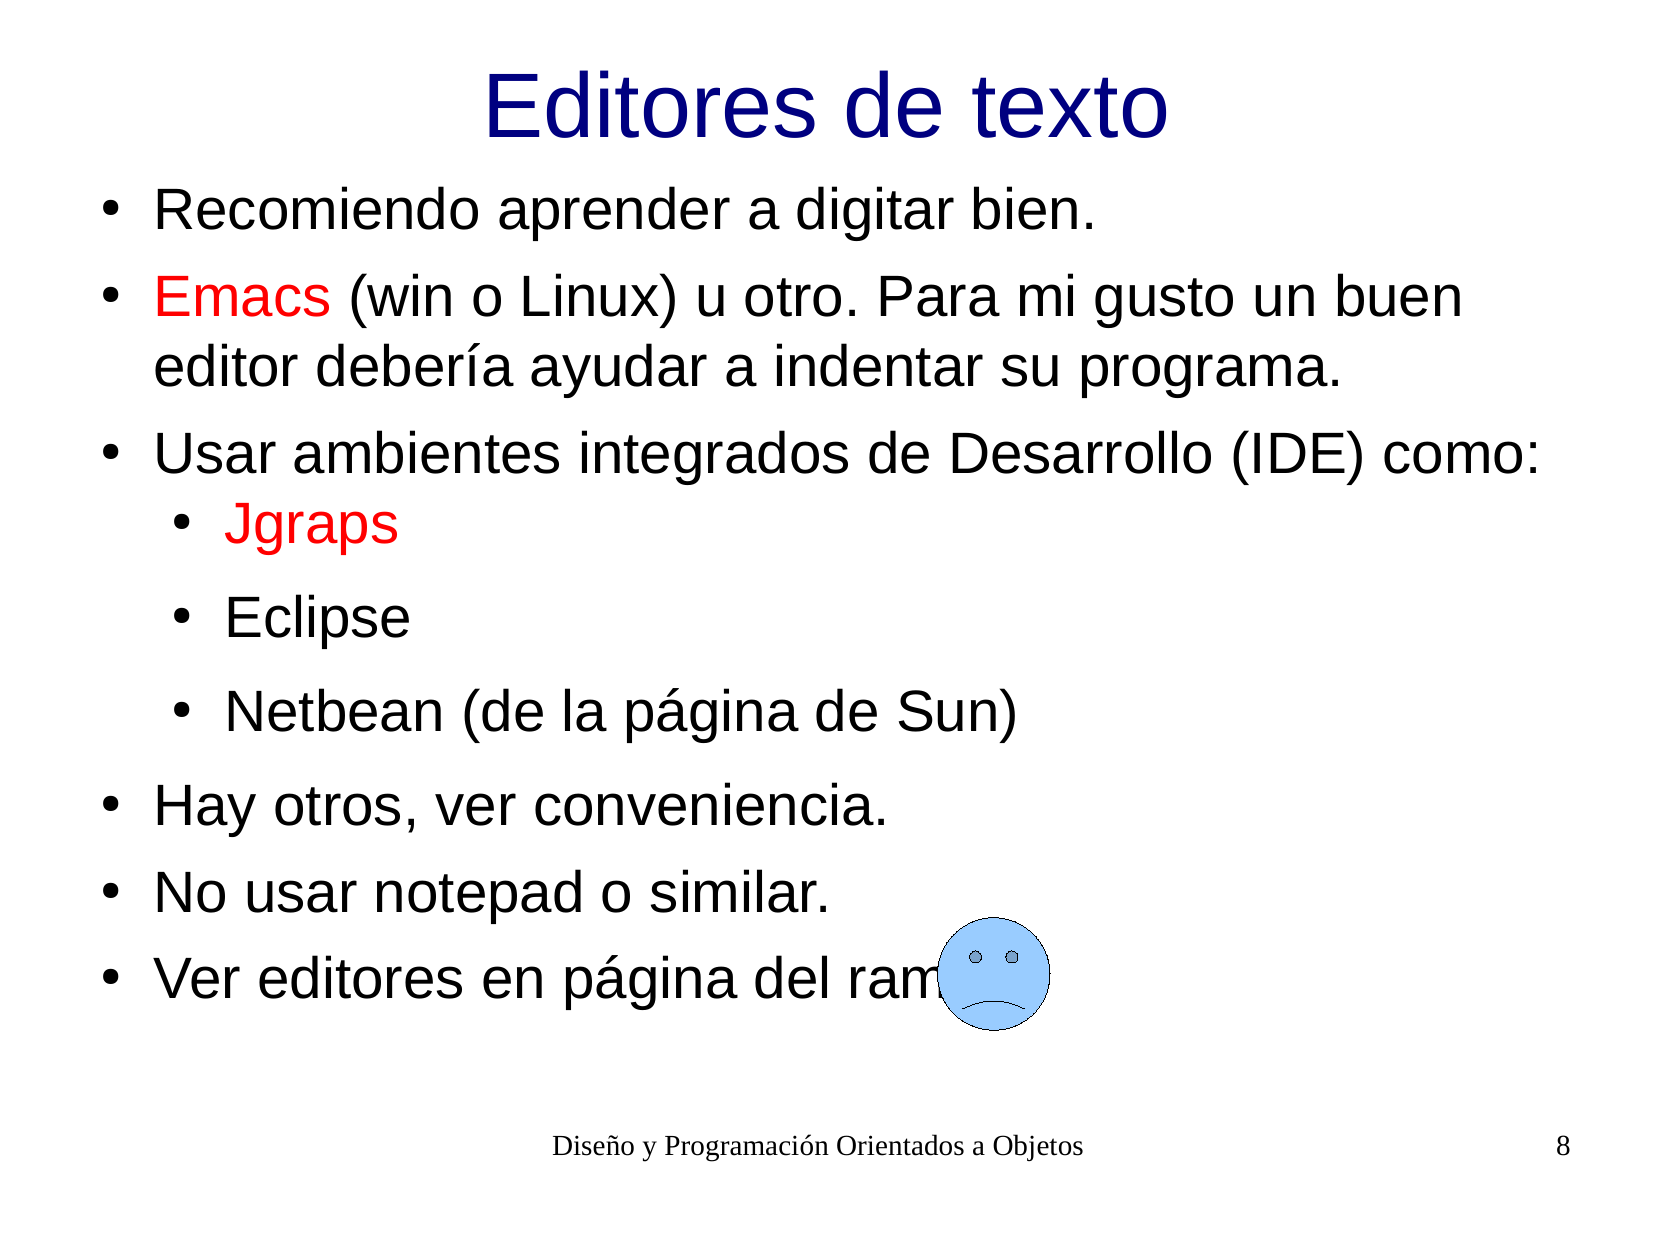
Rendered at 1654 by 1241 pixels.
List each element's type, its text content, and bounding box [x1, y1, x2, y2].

text_box [937, 917, 1051, 1031]
title Editores de texto [82, 44, 1571, 159]
list Recomiendo aprender a digitar bien. Emacs (win o Linux) u otro. Para mi gusto un buen editor debería ayudar a indentar su programa. Usar ambientes integrados de Desarrollo (IDE) como: Jgraps Eclipse Netbean (de la página de Sun) Hay otros, ver conveniencia. No usar notepad o similar. Ver editores en página del ramo [82, 171, 1571, 1109]
